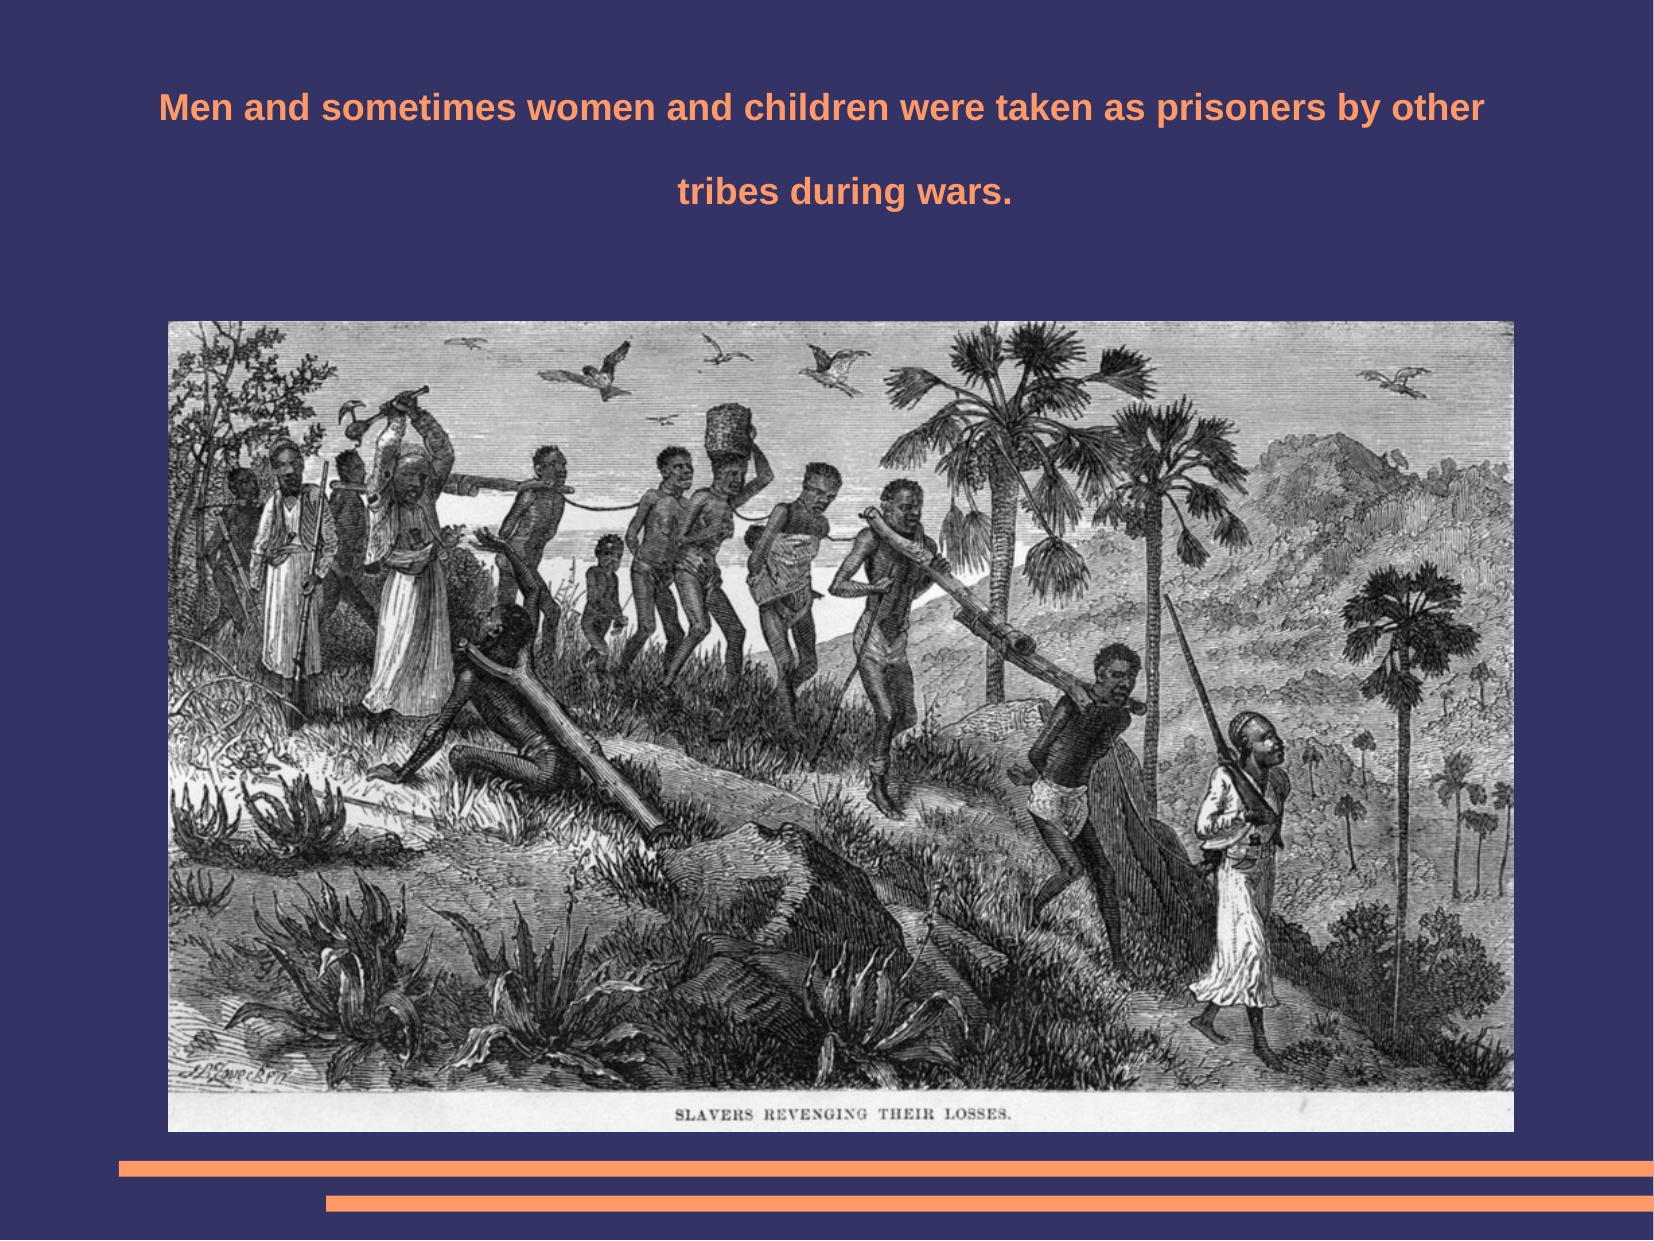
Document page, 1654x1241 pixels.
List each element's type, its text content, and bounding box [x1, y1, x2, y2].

picture [168, 321, 1514, 1132]
title Men and sometimes women and children were taken as prisoners by other tribes during wars. [121, 46, 1534, 254]
